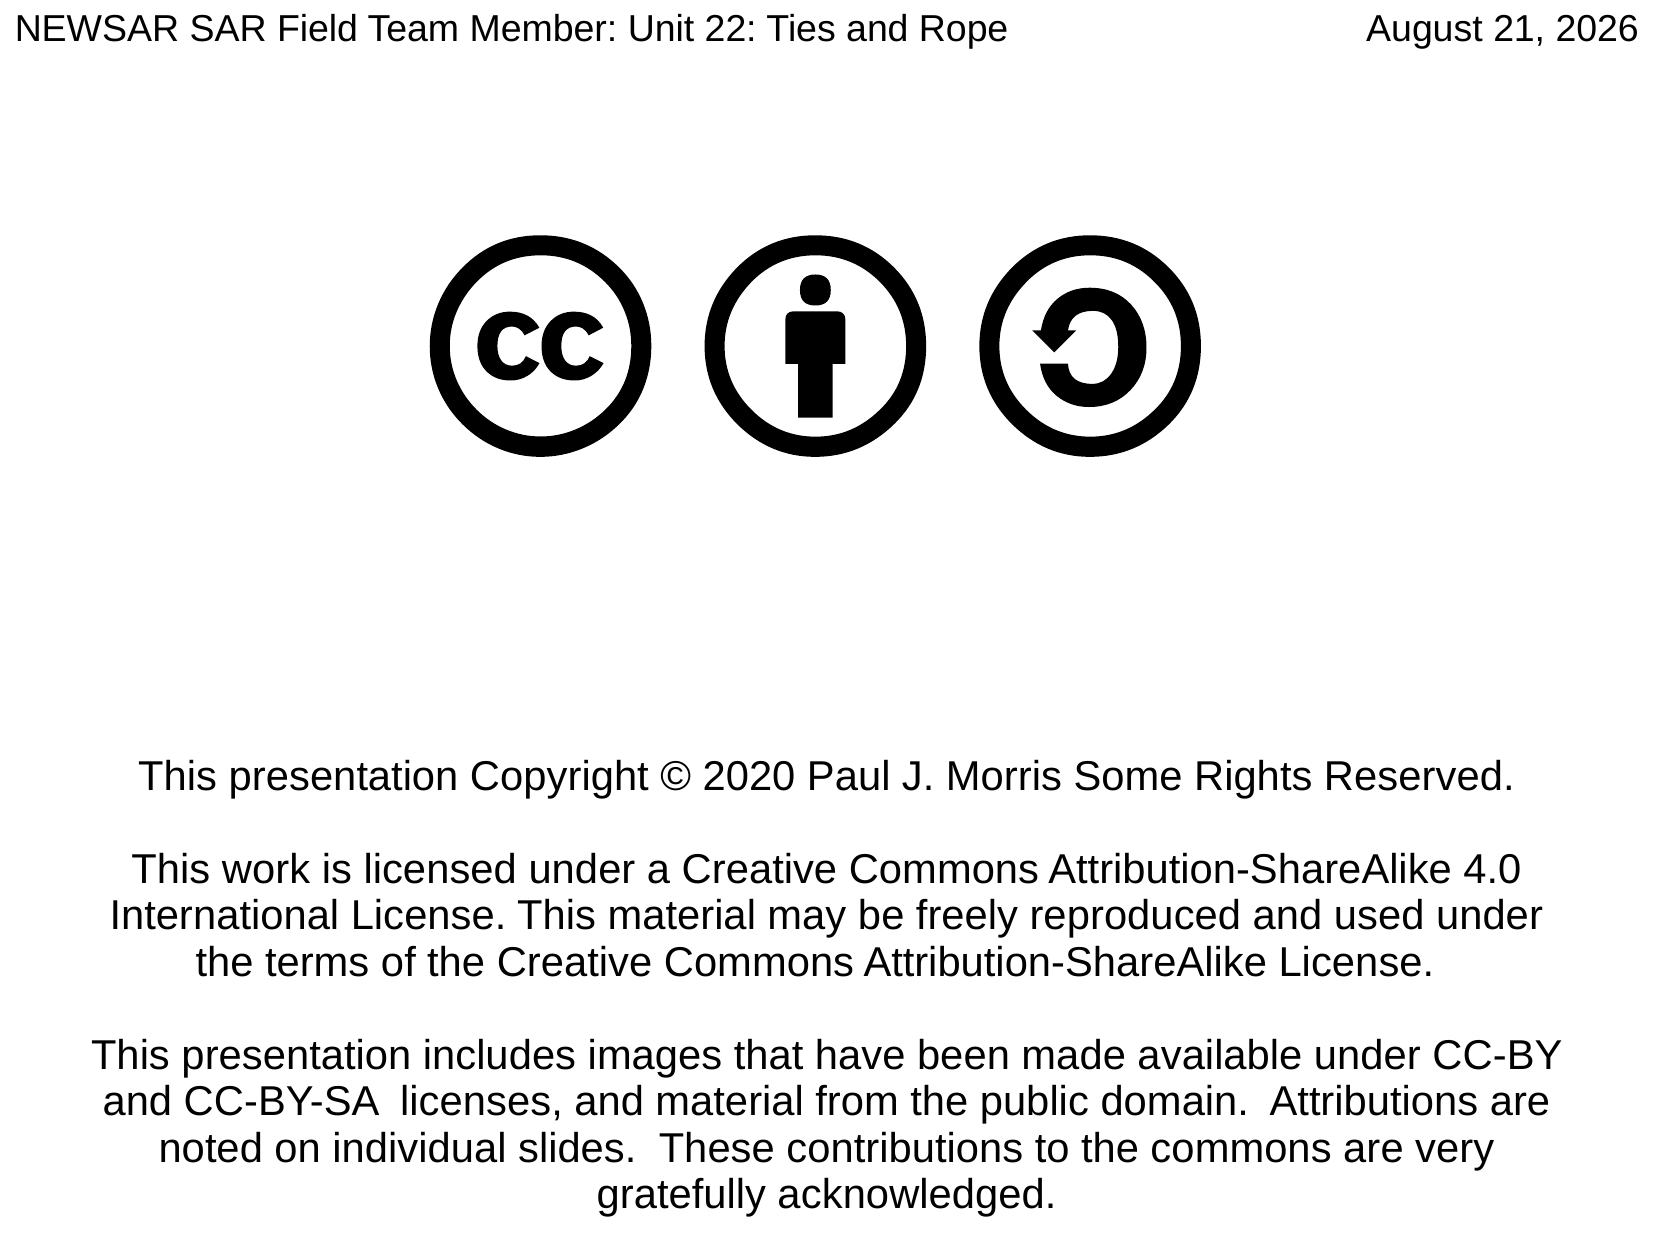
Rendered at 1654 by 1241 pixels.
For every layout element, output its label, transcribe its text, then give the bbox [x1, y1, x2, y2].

text_box February 19, 2020 [1152, 0, 1654, 57]
subtitle This presentation Copyright © 2020 Paul J. Morris Some Rights Reserved. This work is licensed under a Creative Commons Attribution-ShareAlike 4.0 International License. This material may be freely reproduced and used under the terms of the Creative Commons Attribution-ShareAlike License. This presentation includes images that have been made available under CC-BY and CC-BY-SA licenses, and material from the public domain. Attributions are noted on individual slides. These contributions to the commons are very gratefully acknowledged. [82, 739, 1571, 1231]
picture [428, 233, 654, 459]
text_box NEWSAR SAR Field Team Member: Unit 22: Ties and Rope [0, 0, 1152, 57]
picture [702, 233, 928, 459]
picture [977, 233, 1203, 459]
